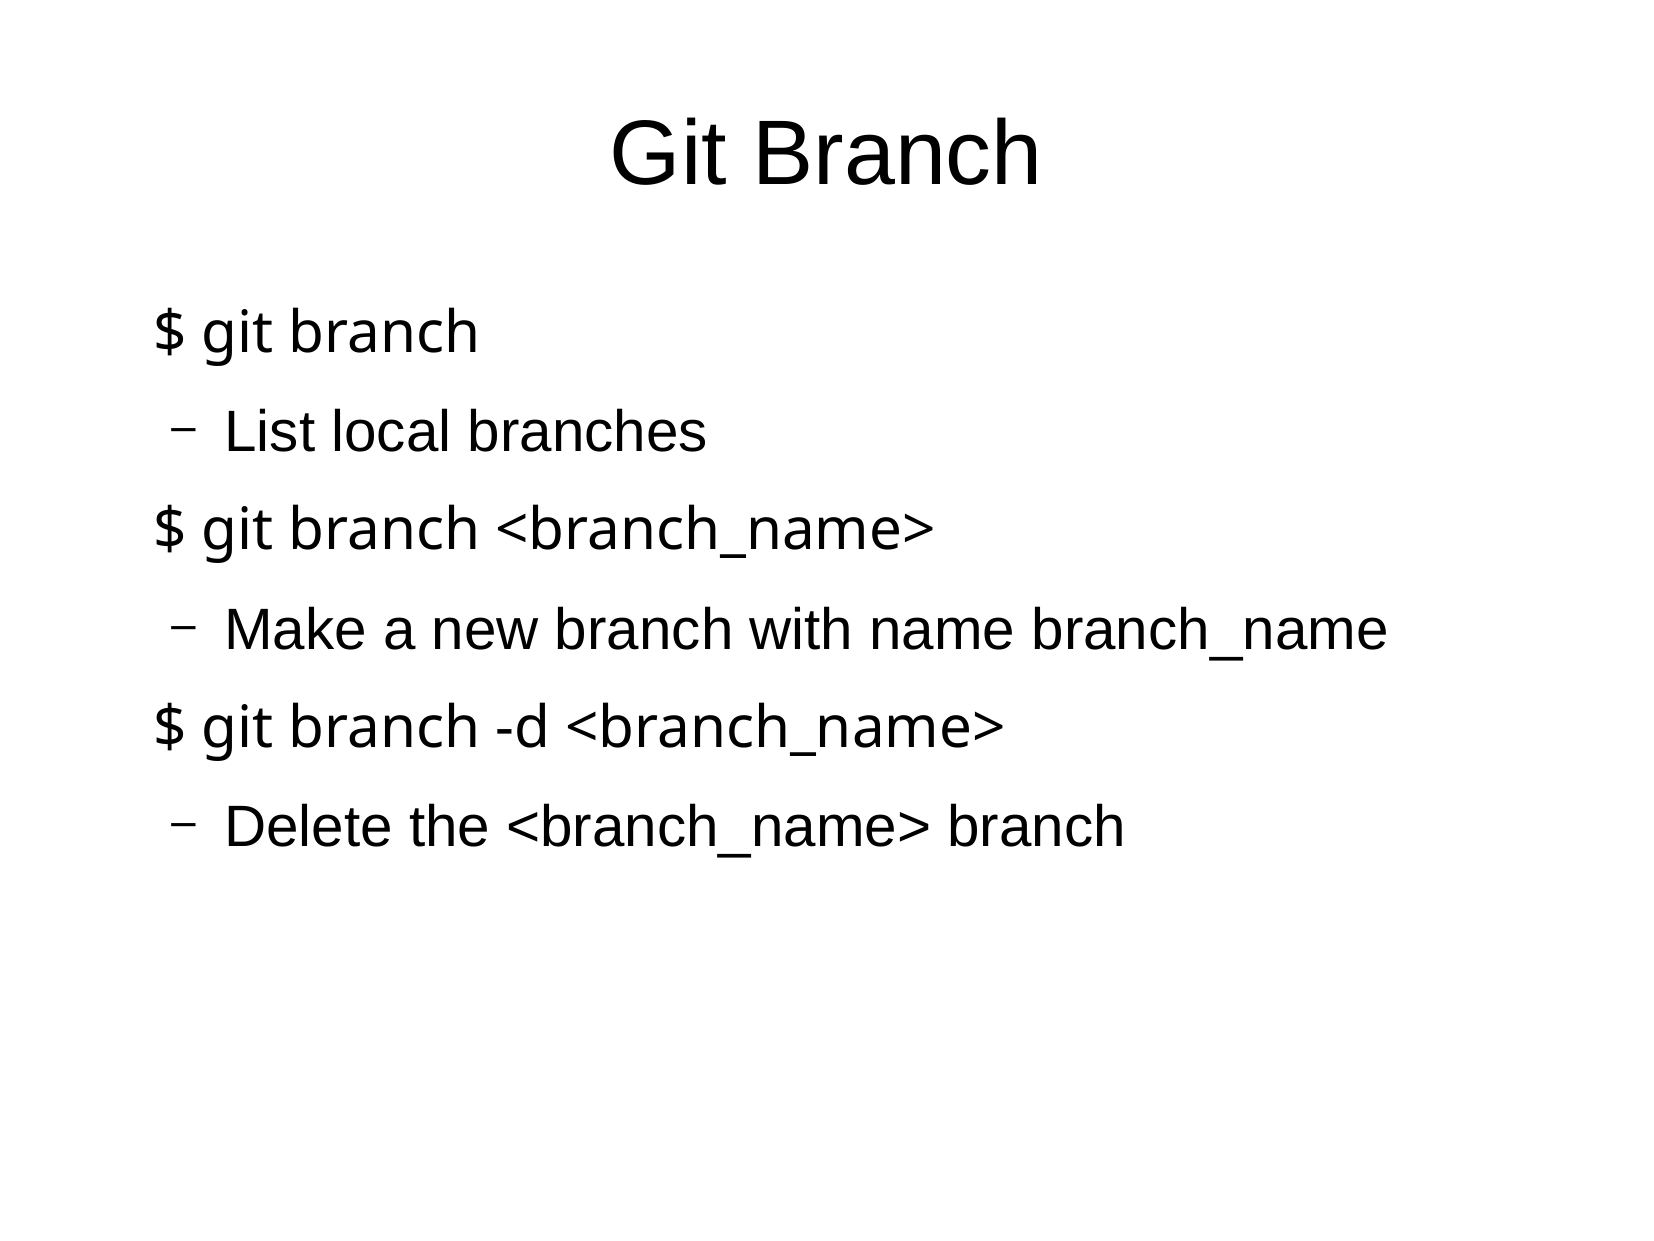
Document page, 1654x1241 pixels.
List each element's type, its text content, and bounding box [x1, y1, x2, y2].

title Git Branch [82, 49, 1571, 257]
list $ git branch List local branches $ git branch <branch_name> Make a new branch with name branch_name $ git branch -d <branch_name> Delete the <branch_name> branch [82, 290, 1571, 1010]
